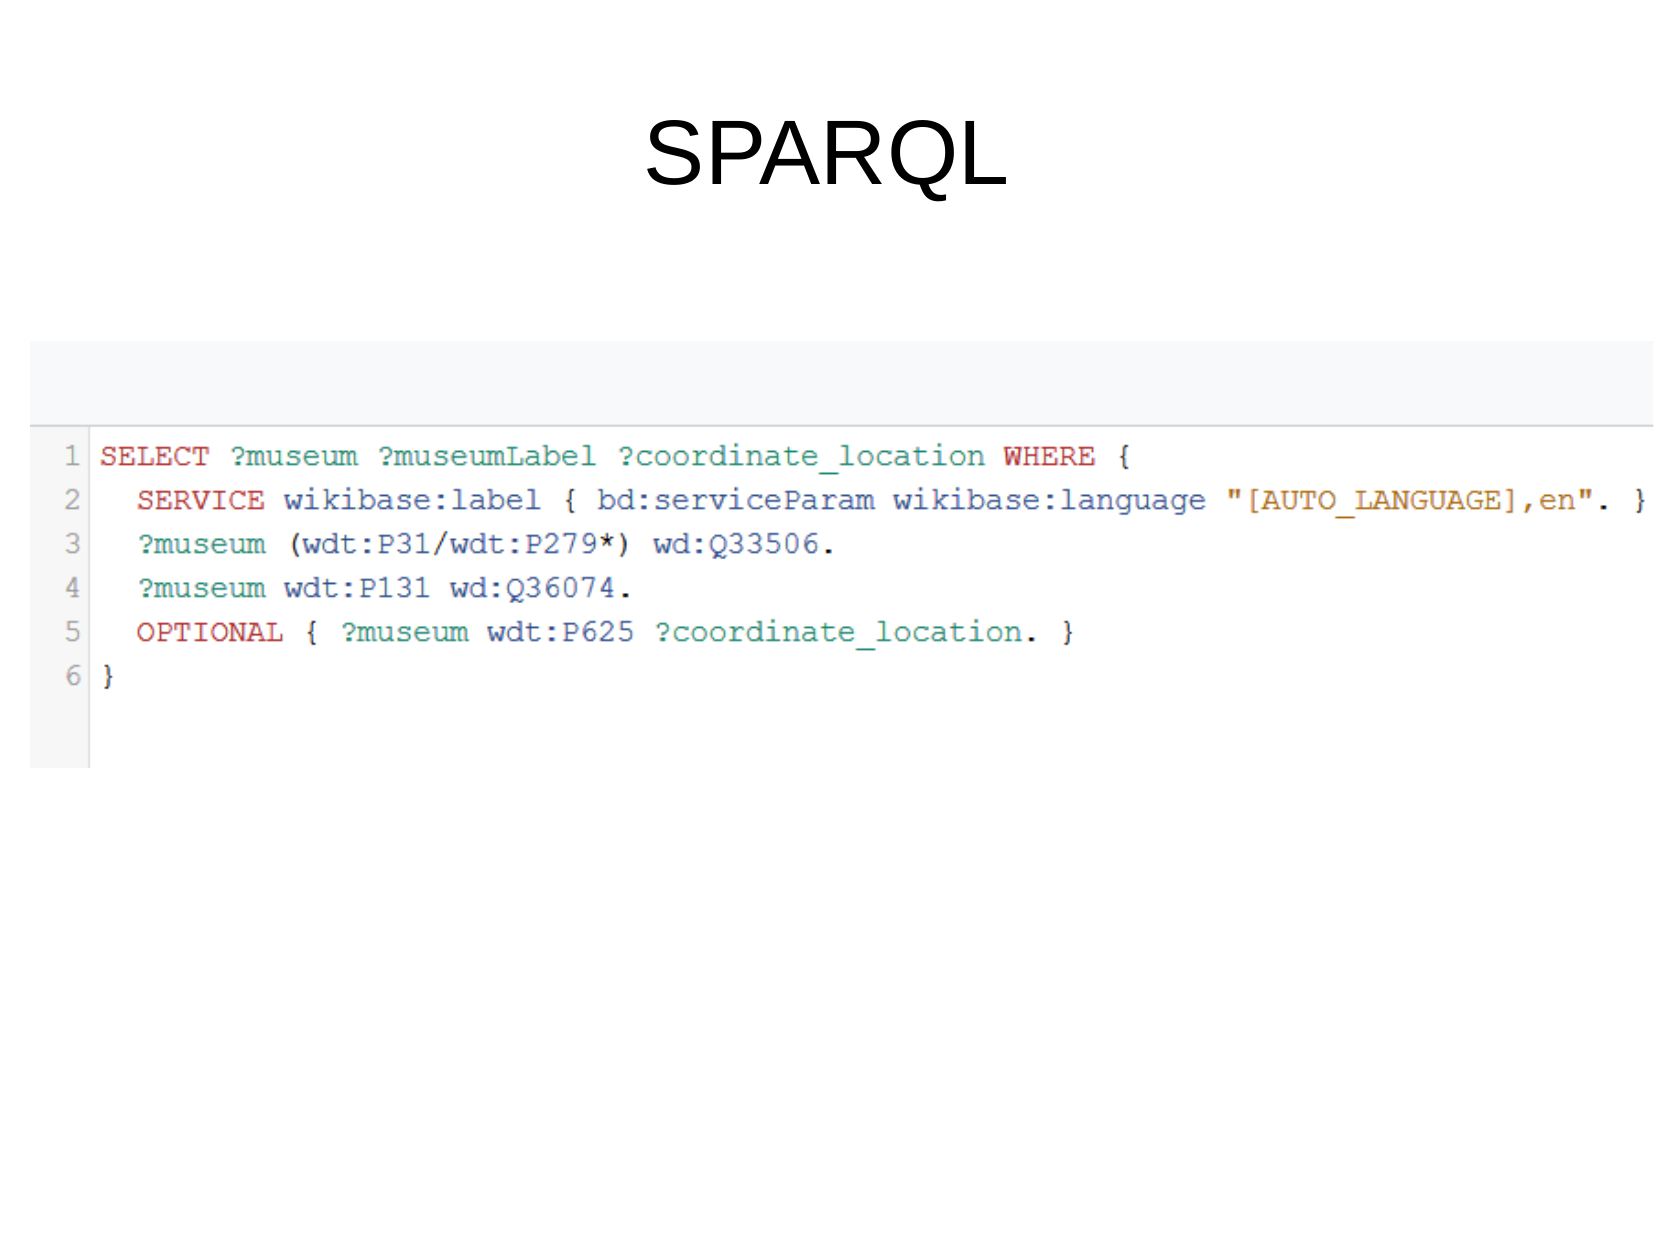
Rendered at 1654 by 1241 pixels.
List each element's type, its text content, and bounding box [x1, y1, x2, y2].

title SPARQL [82, 49, 1571, 257]
picture [30, 341, 1654, 768]
